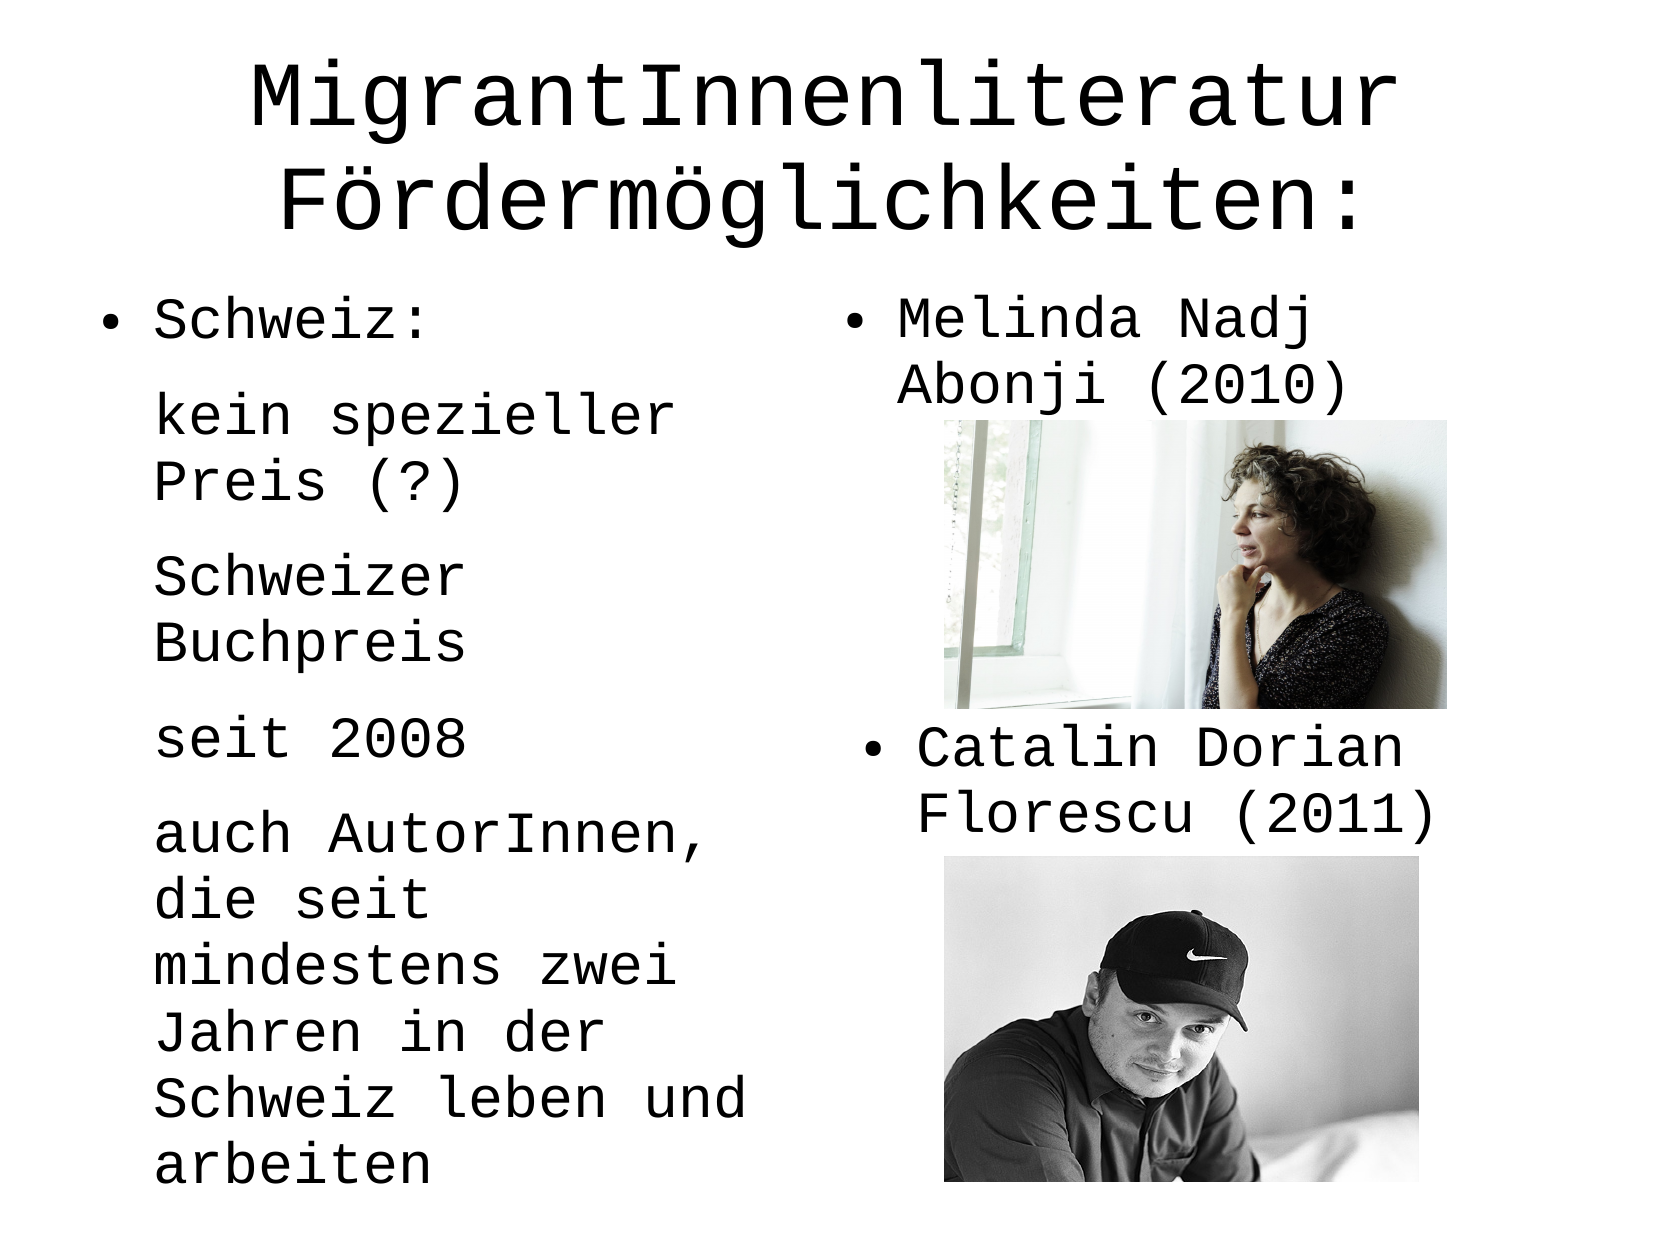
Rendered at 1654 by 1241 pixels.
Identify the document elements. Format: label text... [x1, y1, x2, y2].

title MigrantInnenliteratur Fördermöglichkeiten: [82, 49, 1571, 257]
picture [944, 856, 1419, 1182]
picture [944, 420, 1447, 709]
list Catalin Dorian Florescu (2011) [845, 717, 1572, 1109]
list Melinda Nadj Abonji (2010) [826, 288, 1553, 680]
list Schweiz: kein spezieller Preis (?) Schweizer Buchpreis seit 2008 auch AutorInnen, die seit mindestens zwei Jahren in der Schweiz leben und arbeiten [82, 290, 809, 1201]
